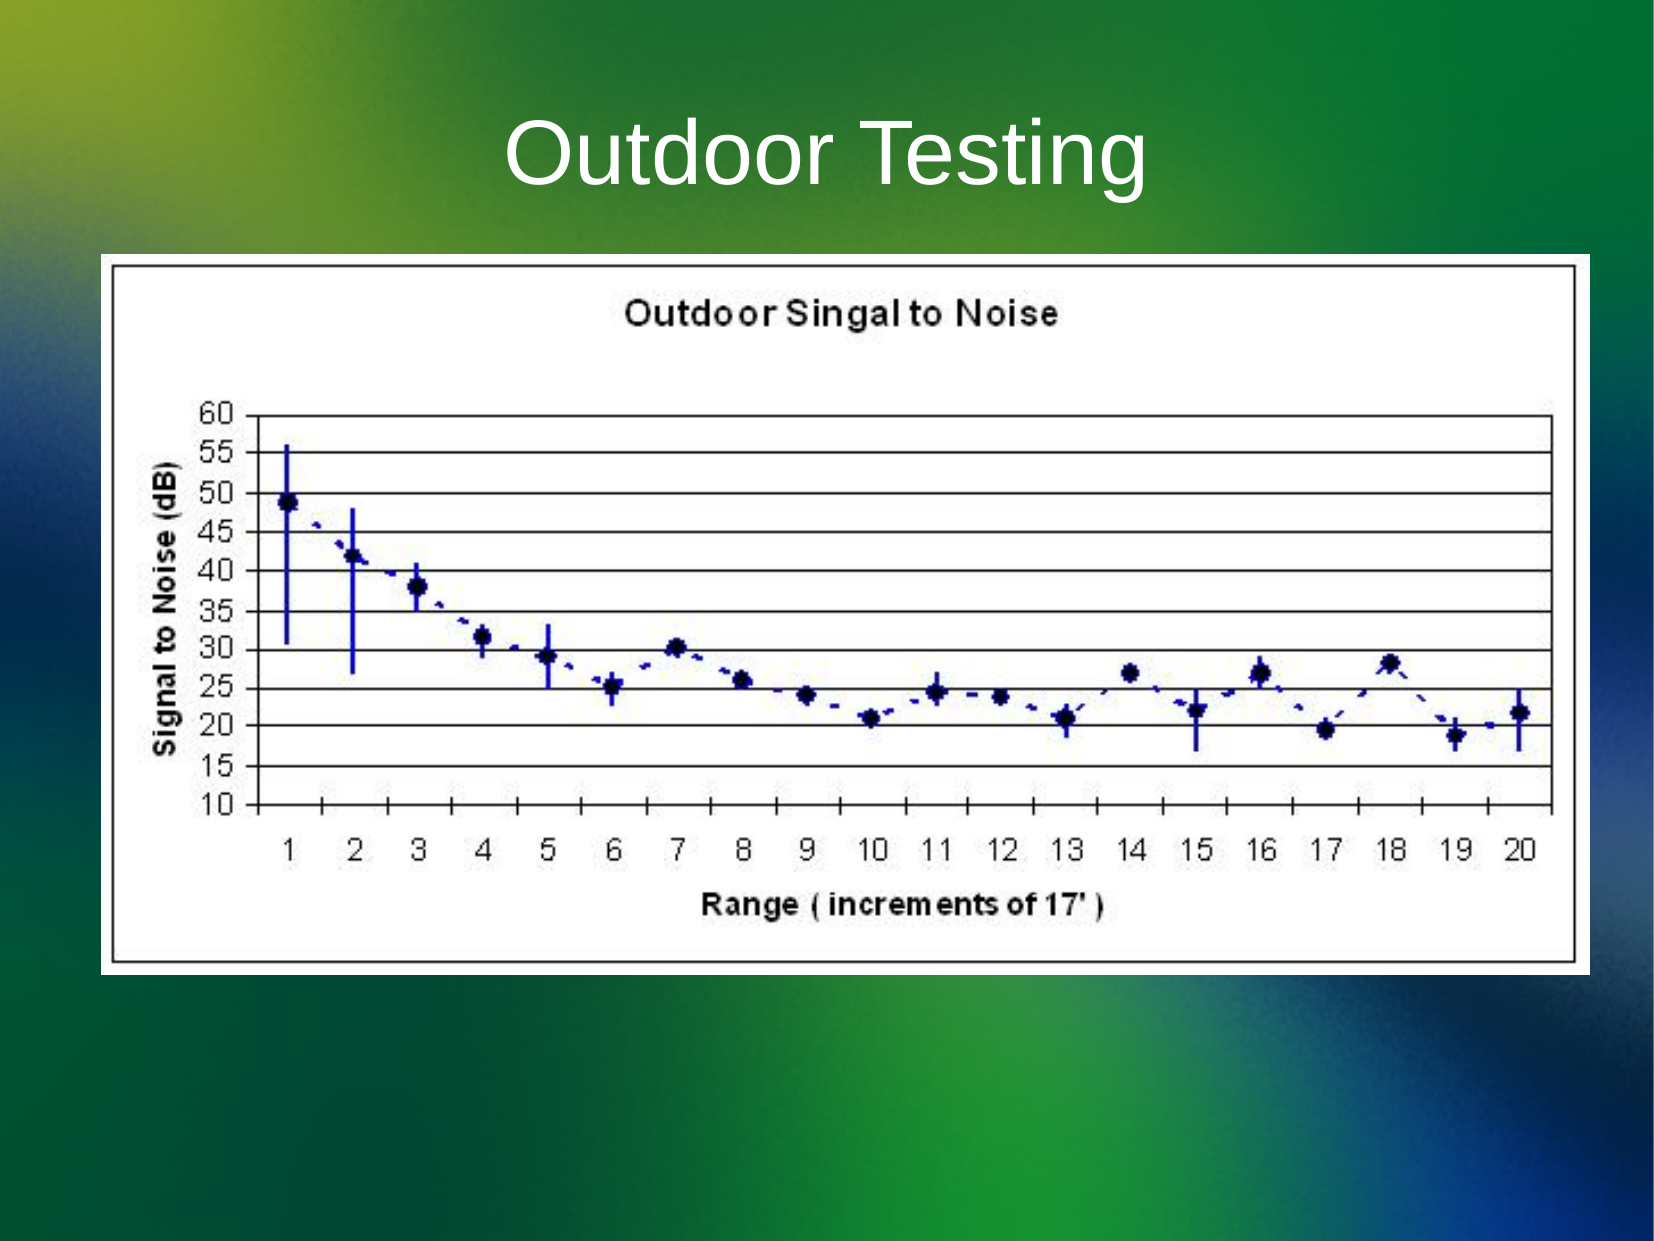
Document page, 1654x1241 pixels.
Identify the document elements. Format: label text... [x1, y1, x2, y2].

title Outdoor Testing [82, 56, 1571, 250]
picture [0, 0, 1654, 1241]
